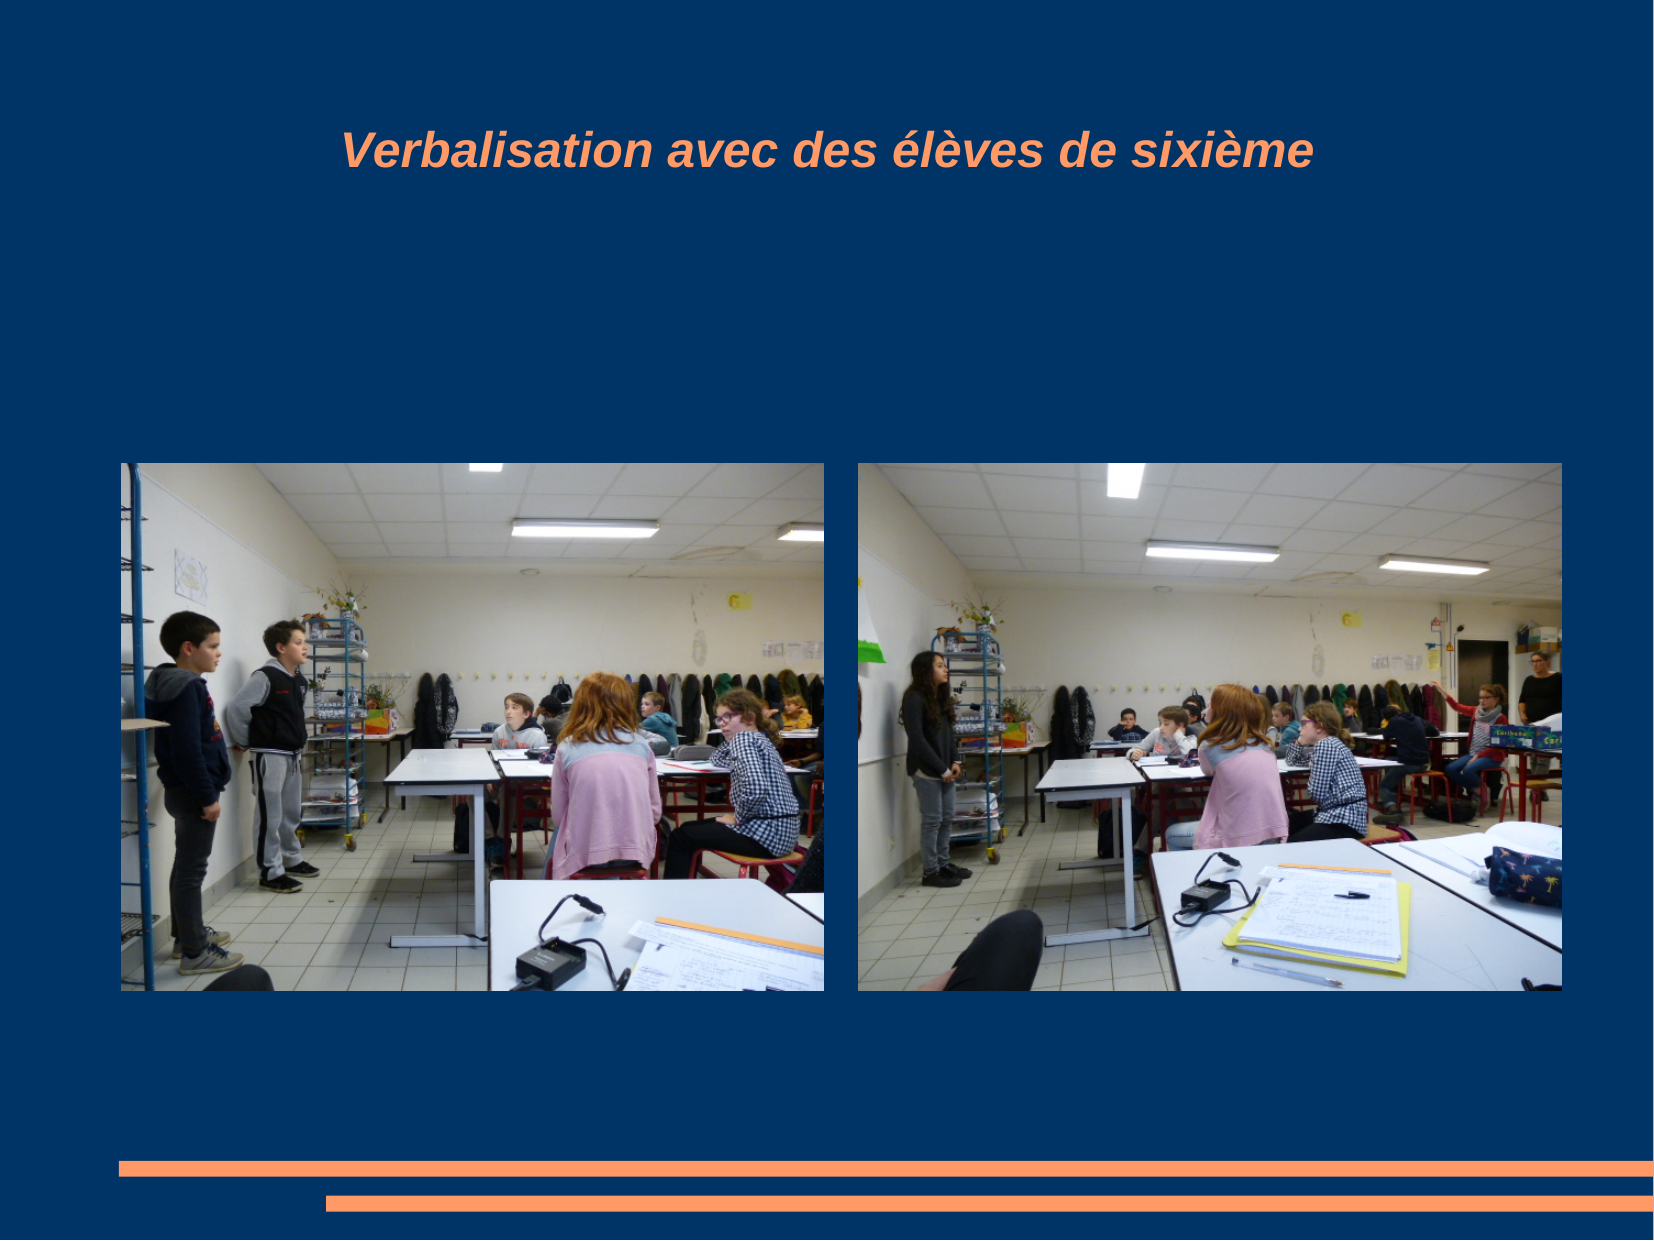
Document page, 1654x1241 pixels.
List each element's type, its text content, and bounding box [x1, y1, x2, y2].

title Verbalisation avec des élèves de sixième [121, 46, 1534, 254]
picture [121, 463, 824, 991]
picture [858, 463, 1562, 991]
